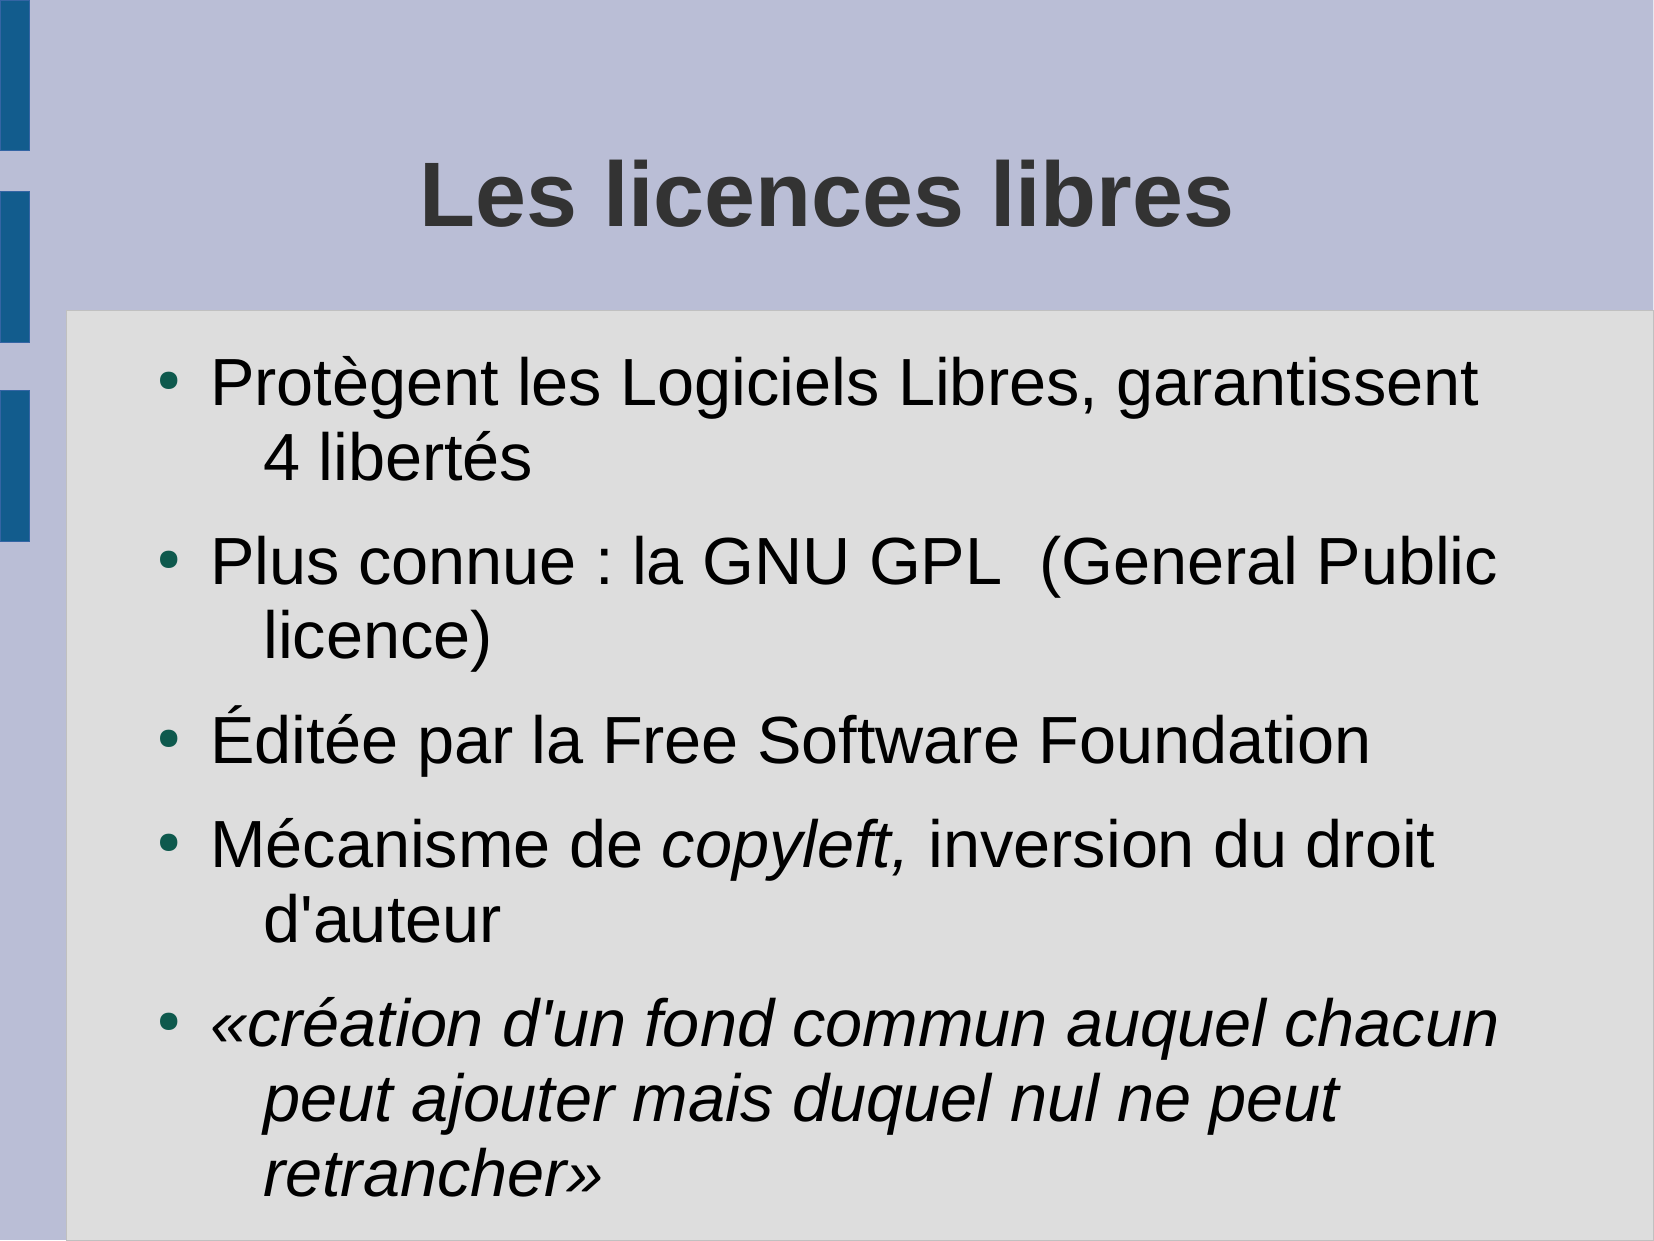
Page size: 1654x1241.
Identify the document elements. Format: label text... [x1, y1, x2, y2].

list Protègent les Logiciels Libres, garantissent 4 libertés Plus connue : la GNU GPL (General Public licence) Éditée par la Free Software Foundation Mécanisme de copyleft, inversion du droit d'auteur «création d'un fond commun auquel chacun peut ajouter mais duquel nul ne peut retrancher» Conduit à la création d'un bien commun informationnel Universalité des droits associés [121, 344, 1534, 1189]
title Les licences libres [121, 91, 1534, 299]
